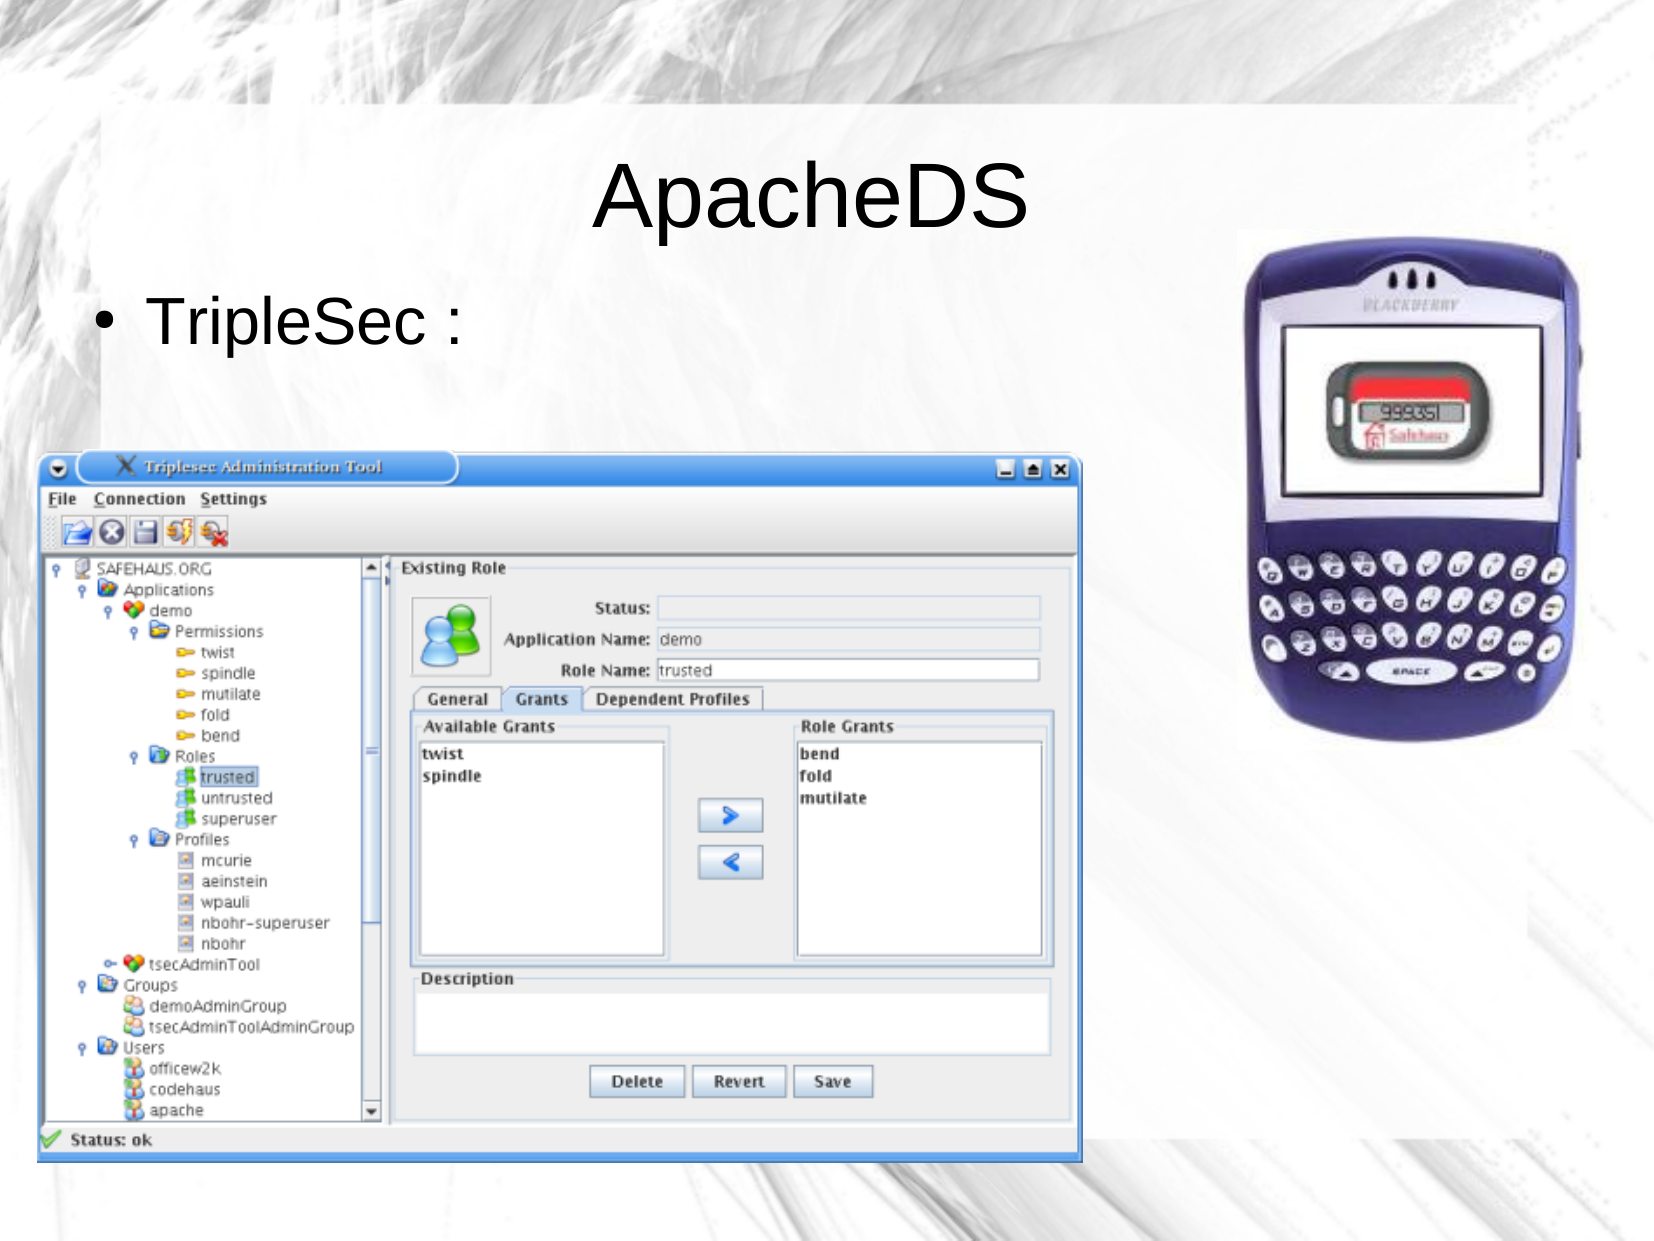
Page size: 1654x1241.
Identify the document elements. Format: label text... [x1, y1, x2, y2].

picture [0, 0, 1654, 1241]
title ApacheDS [118, 112, 1506, 281]
list TripleSec : [75, 283, 1564, 1088]
